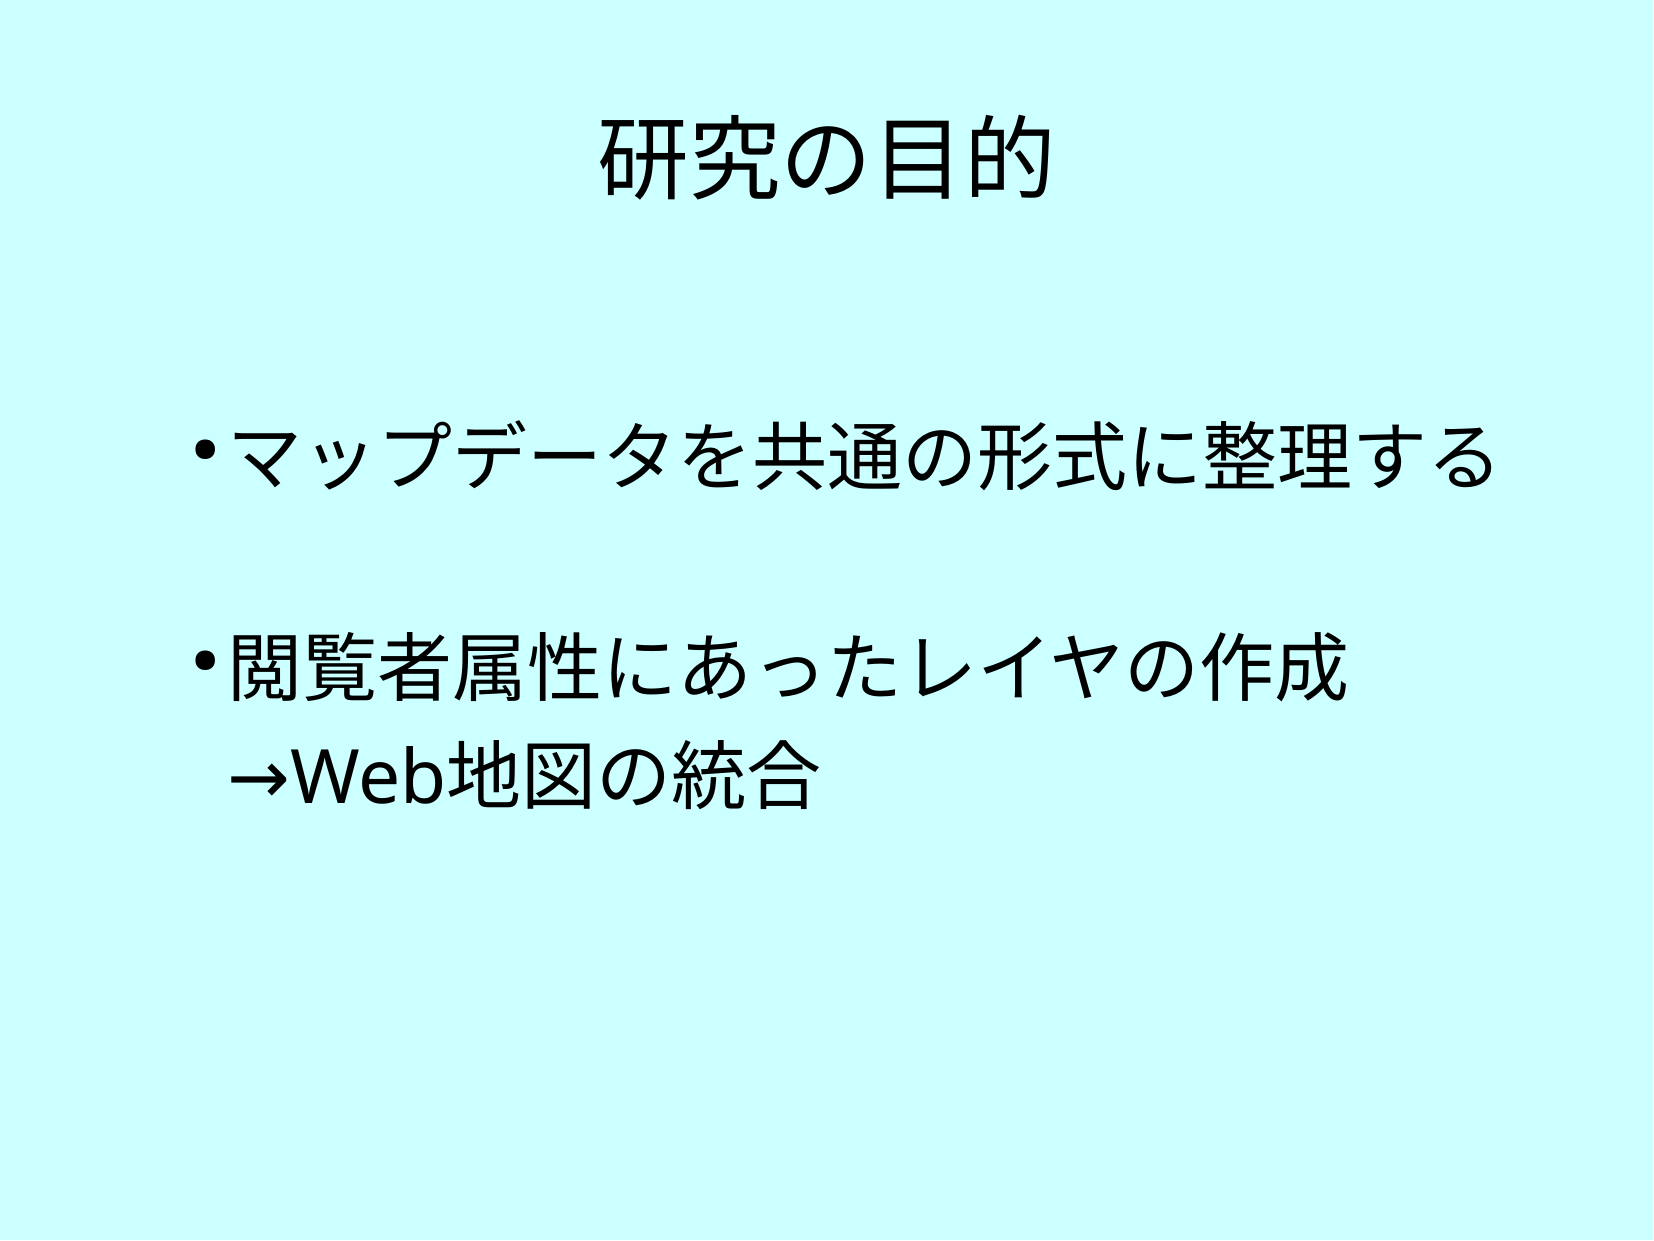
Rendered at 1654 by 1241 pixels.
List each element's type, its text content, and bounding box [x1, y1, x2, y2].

title 研究の目的 [82, 49, 1571, 257]
text_box マップデータを共通の形式に整理する 閲覧者属性にあったレイヤの作成 →Web地図の統合 [177, 389, 1583, 952]
